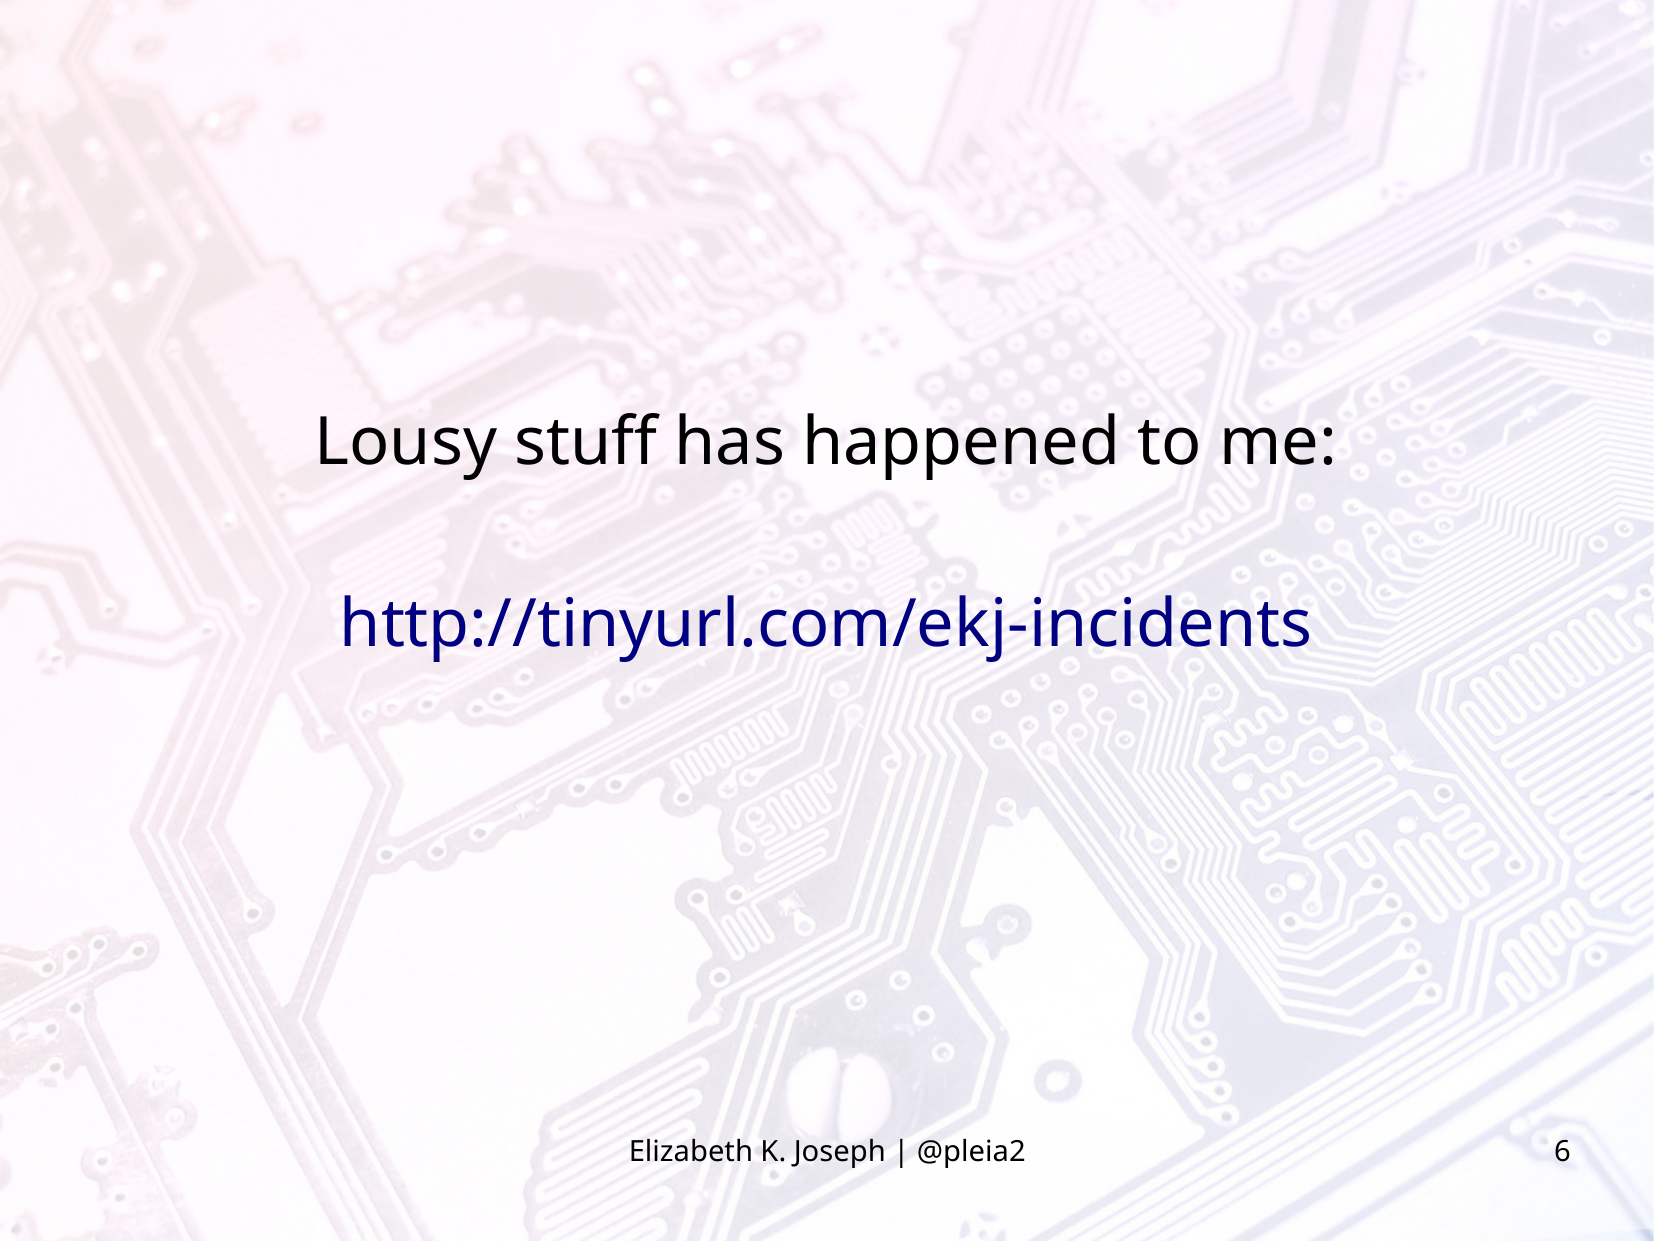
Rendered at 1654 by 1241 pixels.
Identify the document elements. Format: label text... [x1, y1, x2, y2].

subtitle Lousy stuff has happened to me: http://tinyurl.com/ekj-incidents [82, 49, 1571, 1010]
picture [0, 0, 1654, 1241]
